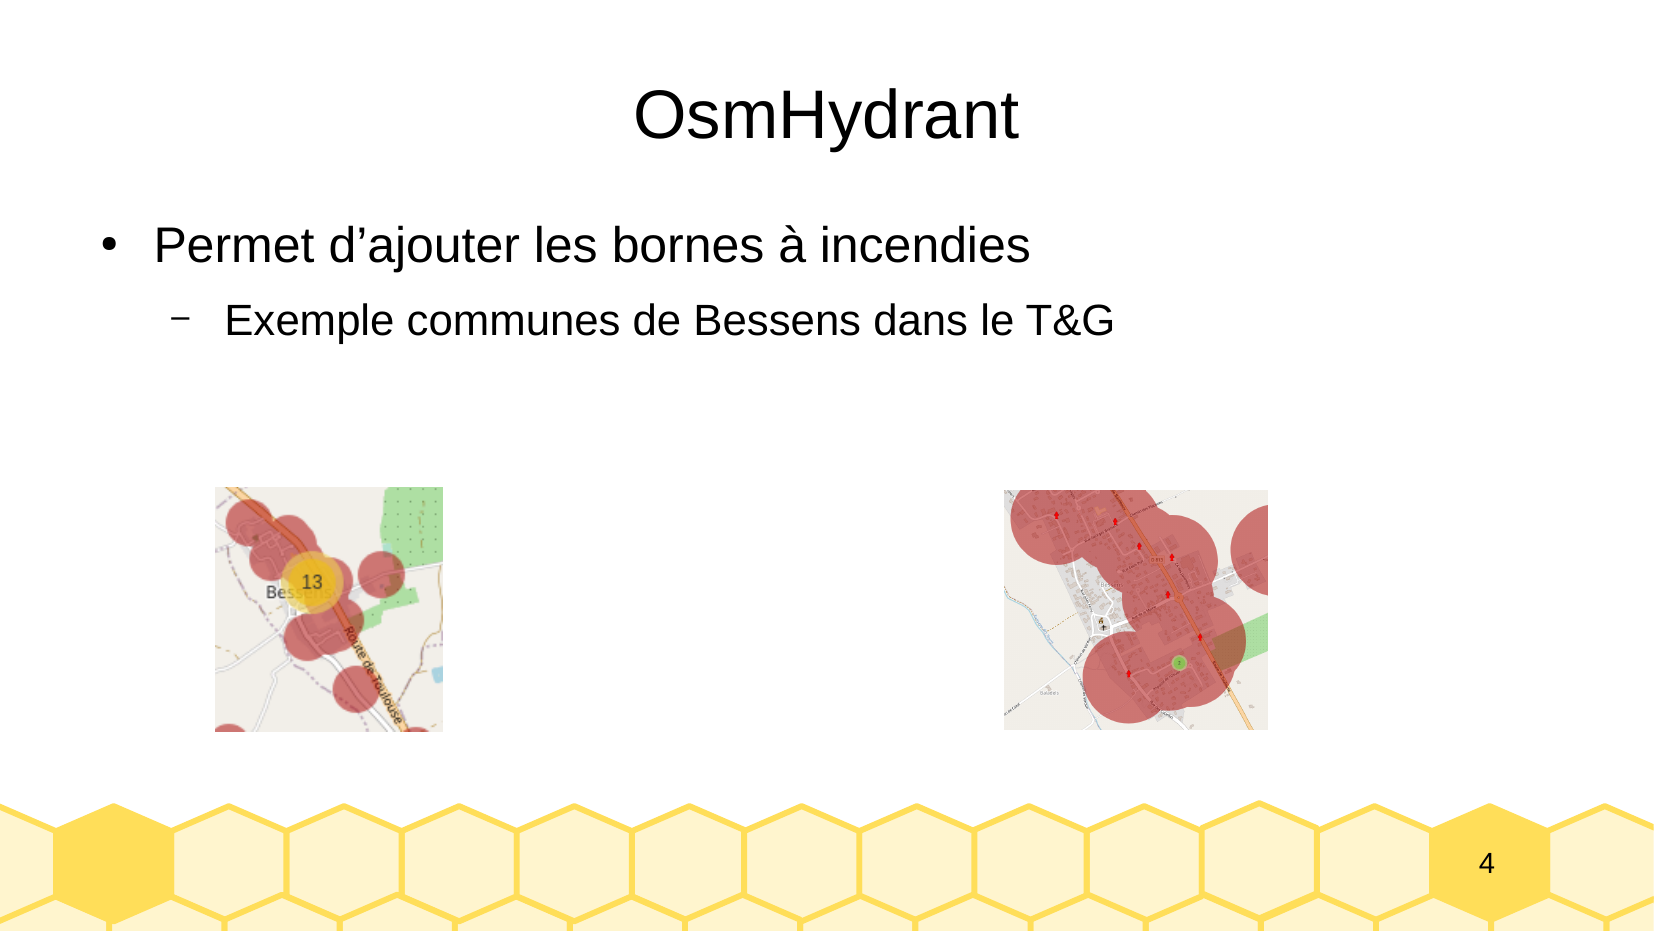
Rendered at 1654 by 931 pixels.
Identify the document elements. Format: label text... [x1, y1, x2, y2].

picture [1004, 490, 1268, 730]
list Permet d’ajouter les bornes à incendies Exemple communes de Bessens dans le T&G [82, 217, 1571, 758]
picture [215, 487, 443, 732]
title OsmHydrant [82, 37, 1571, 193]
